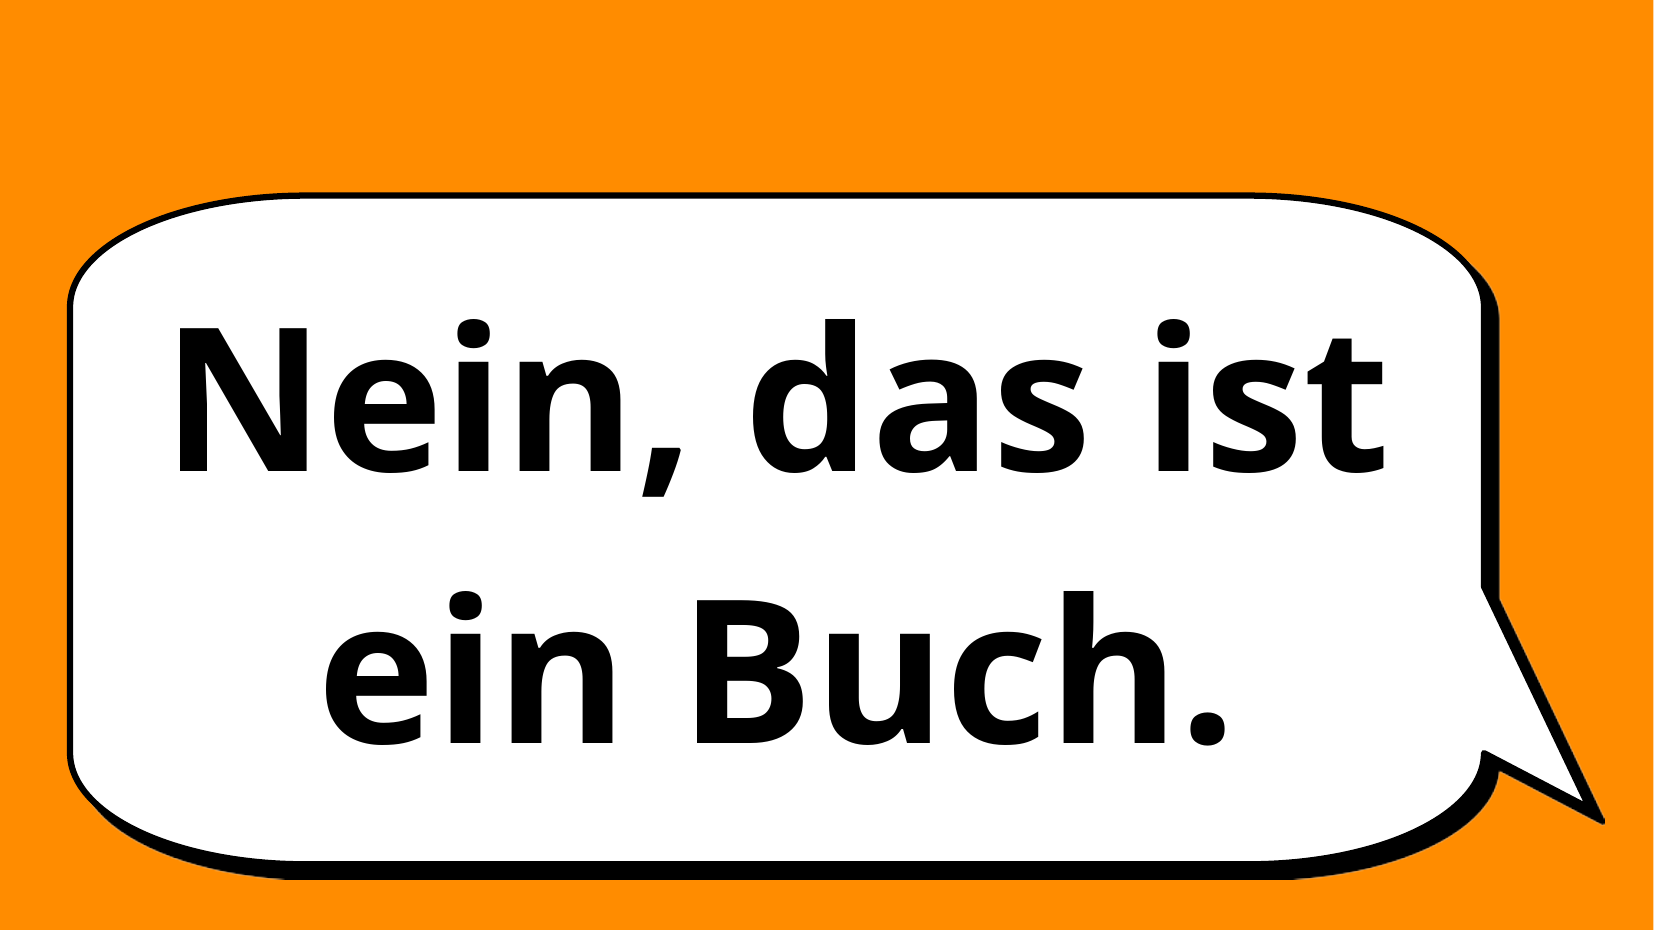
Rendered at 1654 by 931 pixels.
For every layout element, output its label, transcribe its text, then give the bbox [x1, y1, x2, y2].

text_box Nein, das ist ein Buch. [70, 195, 1590, 865]
